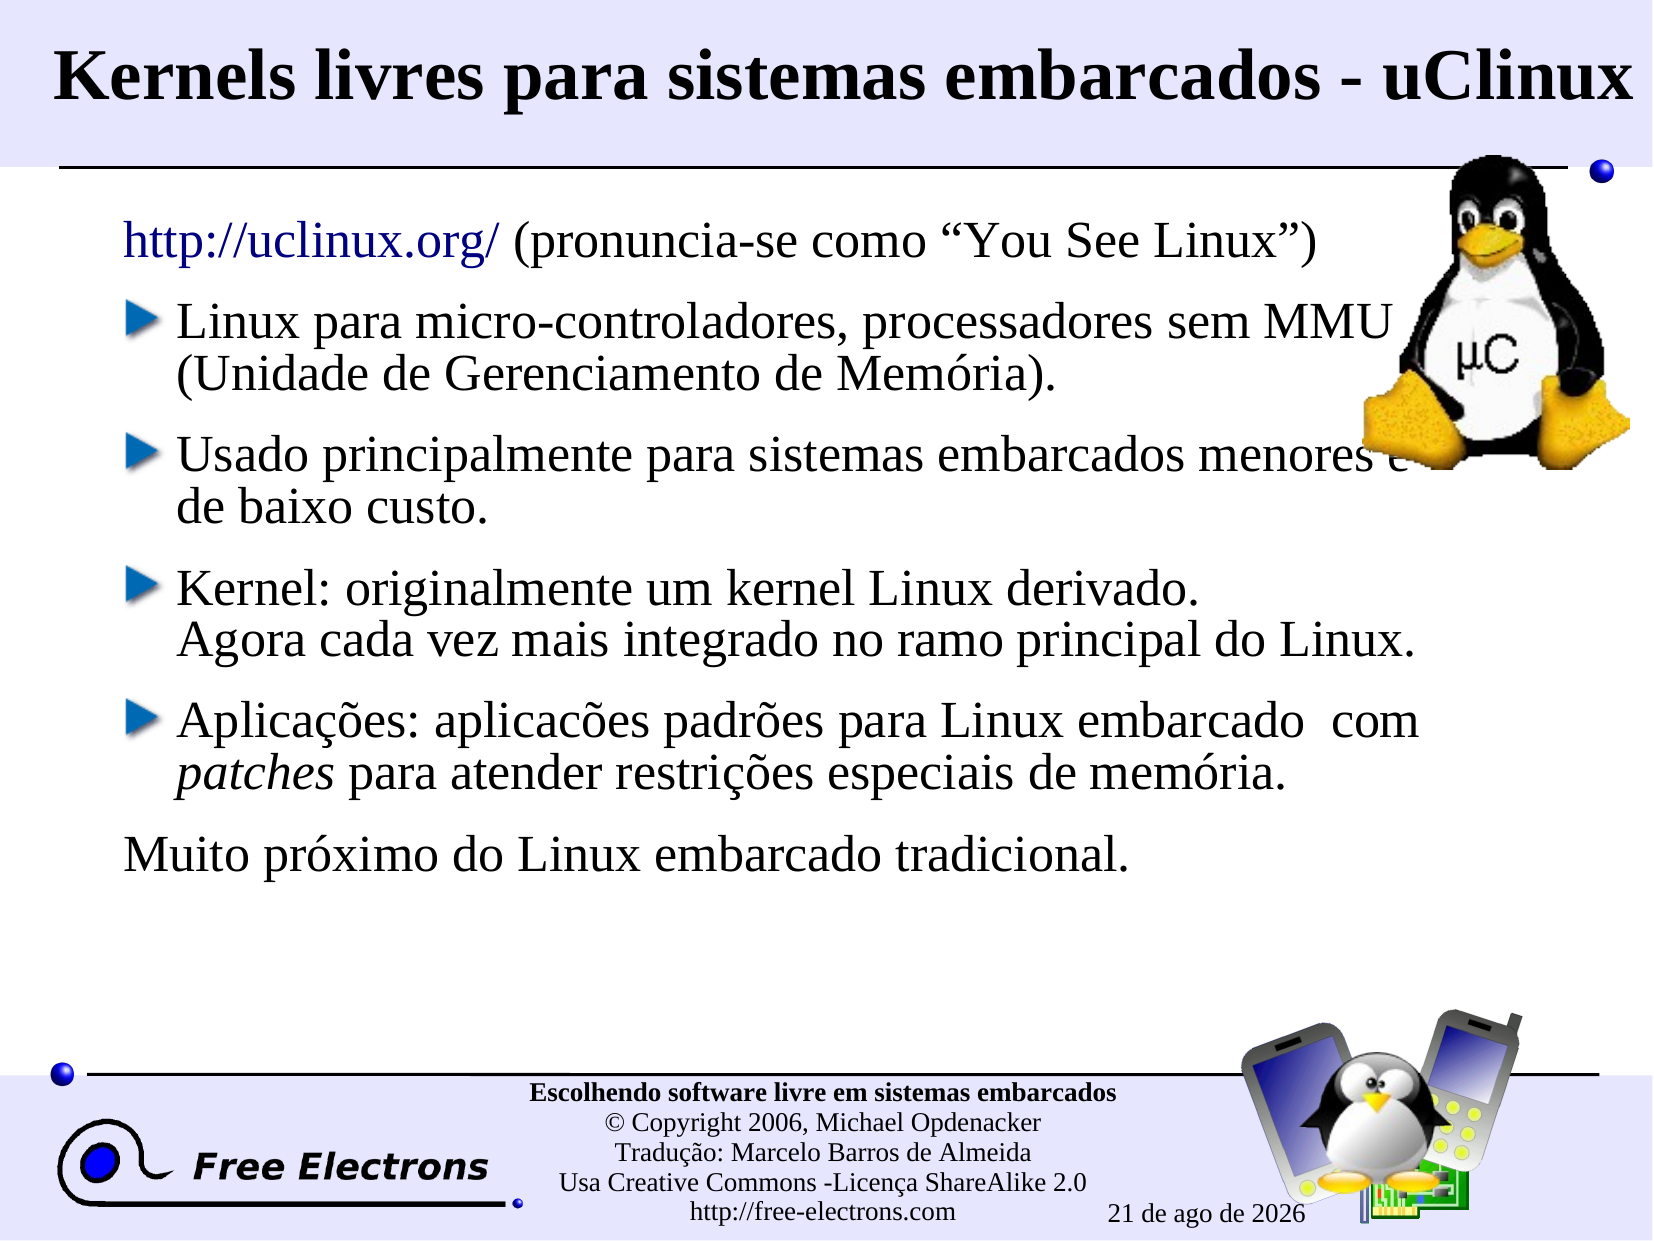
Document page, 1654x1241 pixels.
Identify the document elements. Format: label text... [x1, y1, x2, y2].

list http://uclinux.org/ (pronuncia-se como “You See Linux”) Linux para micro-controladores, processadores sem MMU (Unidade de Gerenciamento de Memória). Usado principalmente para sistemas embarcados menores e de baixo custo. Kernel: originalmente um kernel Linux derivado. Agora cada vez mais integrado no ramo principal do Linux. Aplicações: aplicacões padrões para Linux embarcado com patches para atender restrições especiais de memória. Muito próximo do Linux embarcado tradicional. [105, 216, 1424, 1067]
picture [50, 1108, 527, 1216]
picture [1362, 155, 1630, 470]
picture [1231, 983, 1537, 1241]
title Kernels livres para sistemas embarcados - uClinux [0, 27, 1653, 123]
